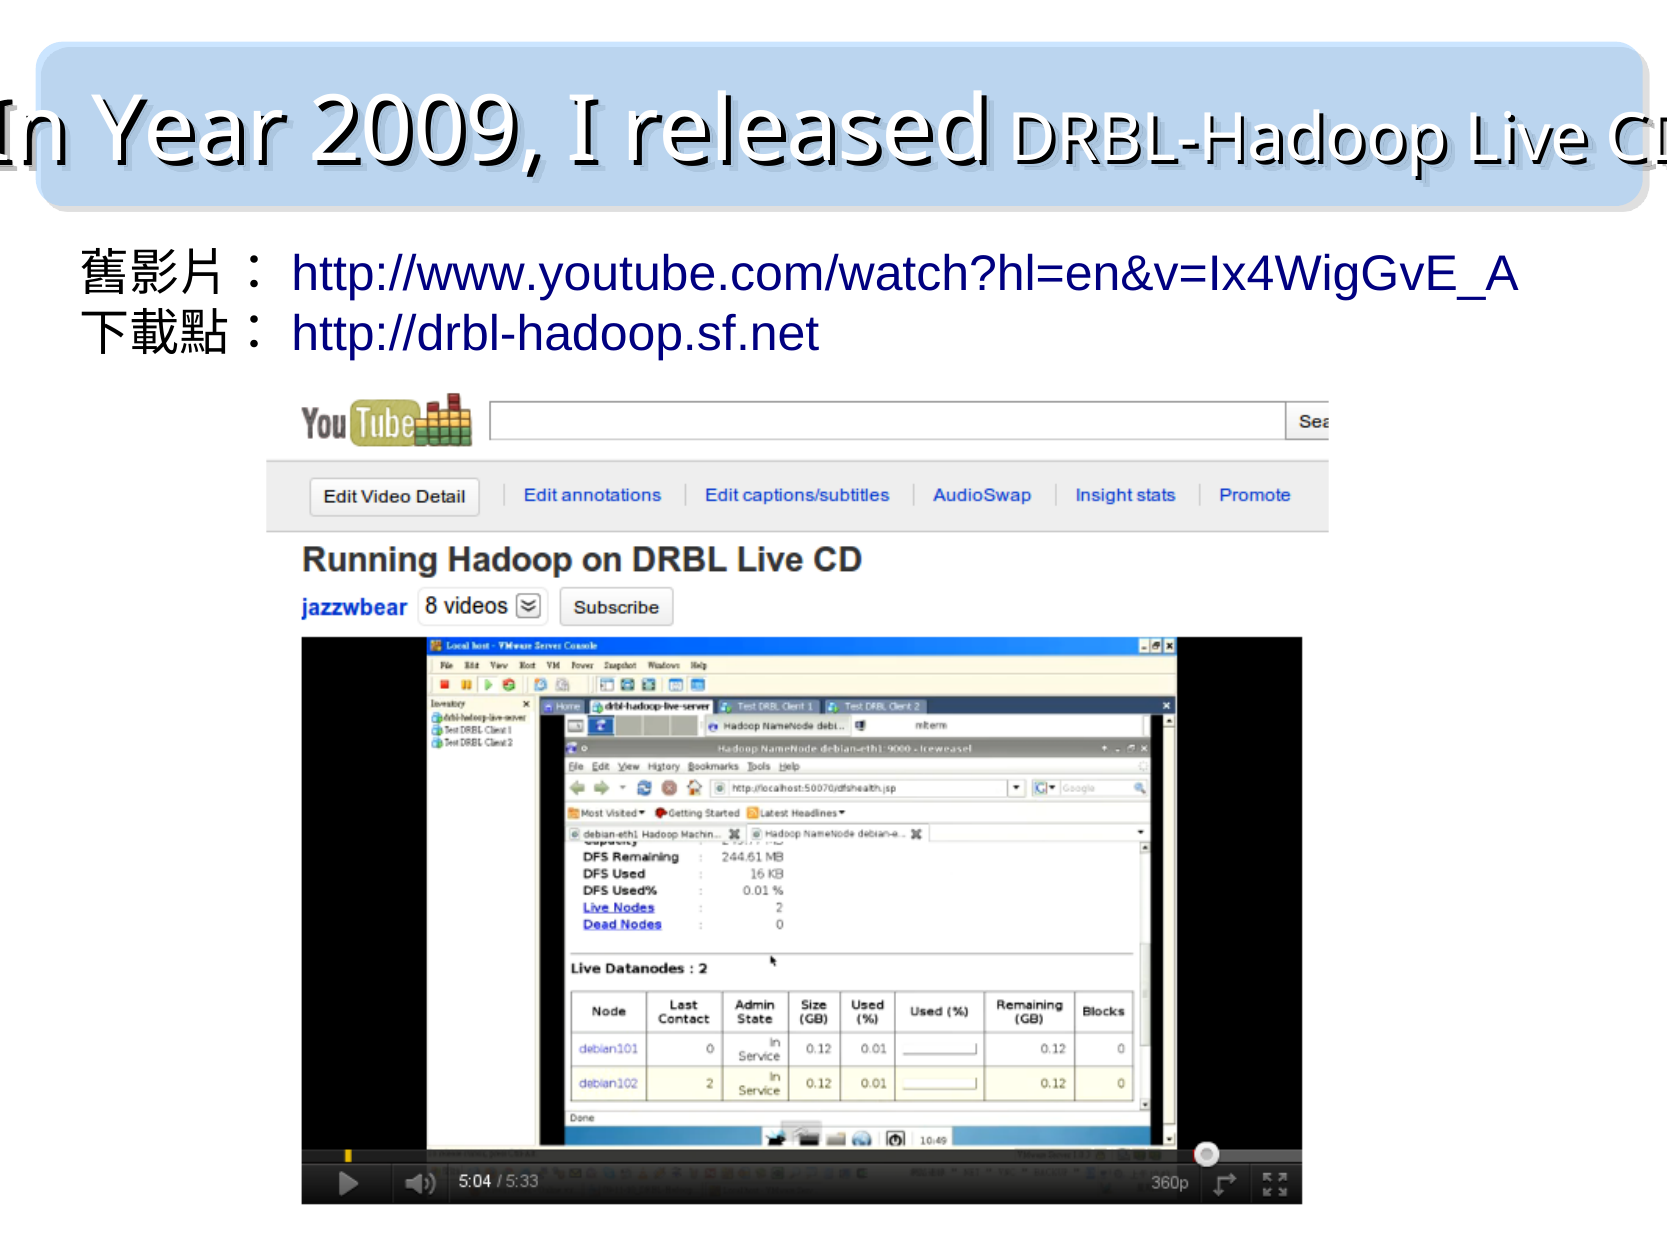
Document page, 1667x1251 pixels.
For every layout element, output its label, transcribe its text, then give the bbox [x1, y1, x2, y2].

text_box 舊影片：http://www.youtube.com/watch?hl=en&v=Ix4WigGvE_A 下載點：http://drbl-hadoop.sf.net [64, 233, 1625, 369]
text_box In Year 2009, I released DRBL-Hadoop Live CD [35, 41, 1643, 206]
picture [266, 381, 1329, 1220]
